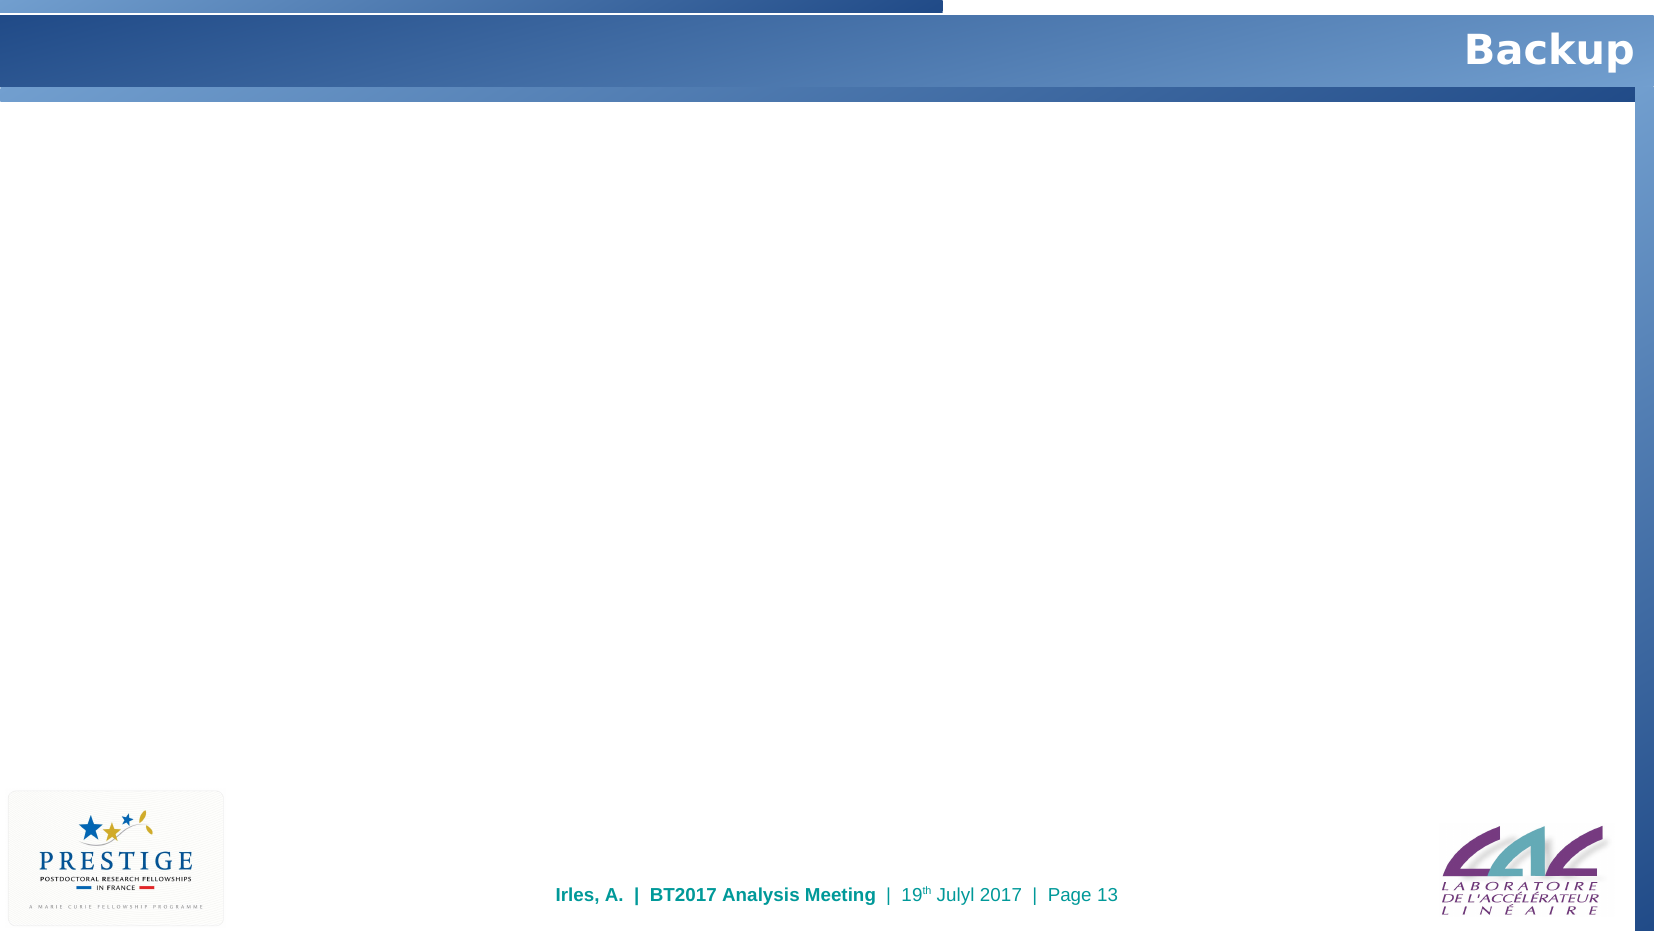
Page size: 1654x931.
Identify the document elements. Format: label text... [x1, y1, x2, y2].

title Backup [30, 13, 1636, 86]
picture [5, 788, 226, 928]
picture [1439, 823, 1615, 917]
